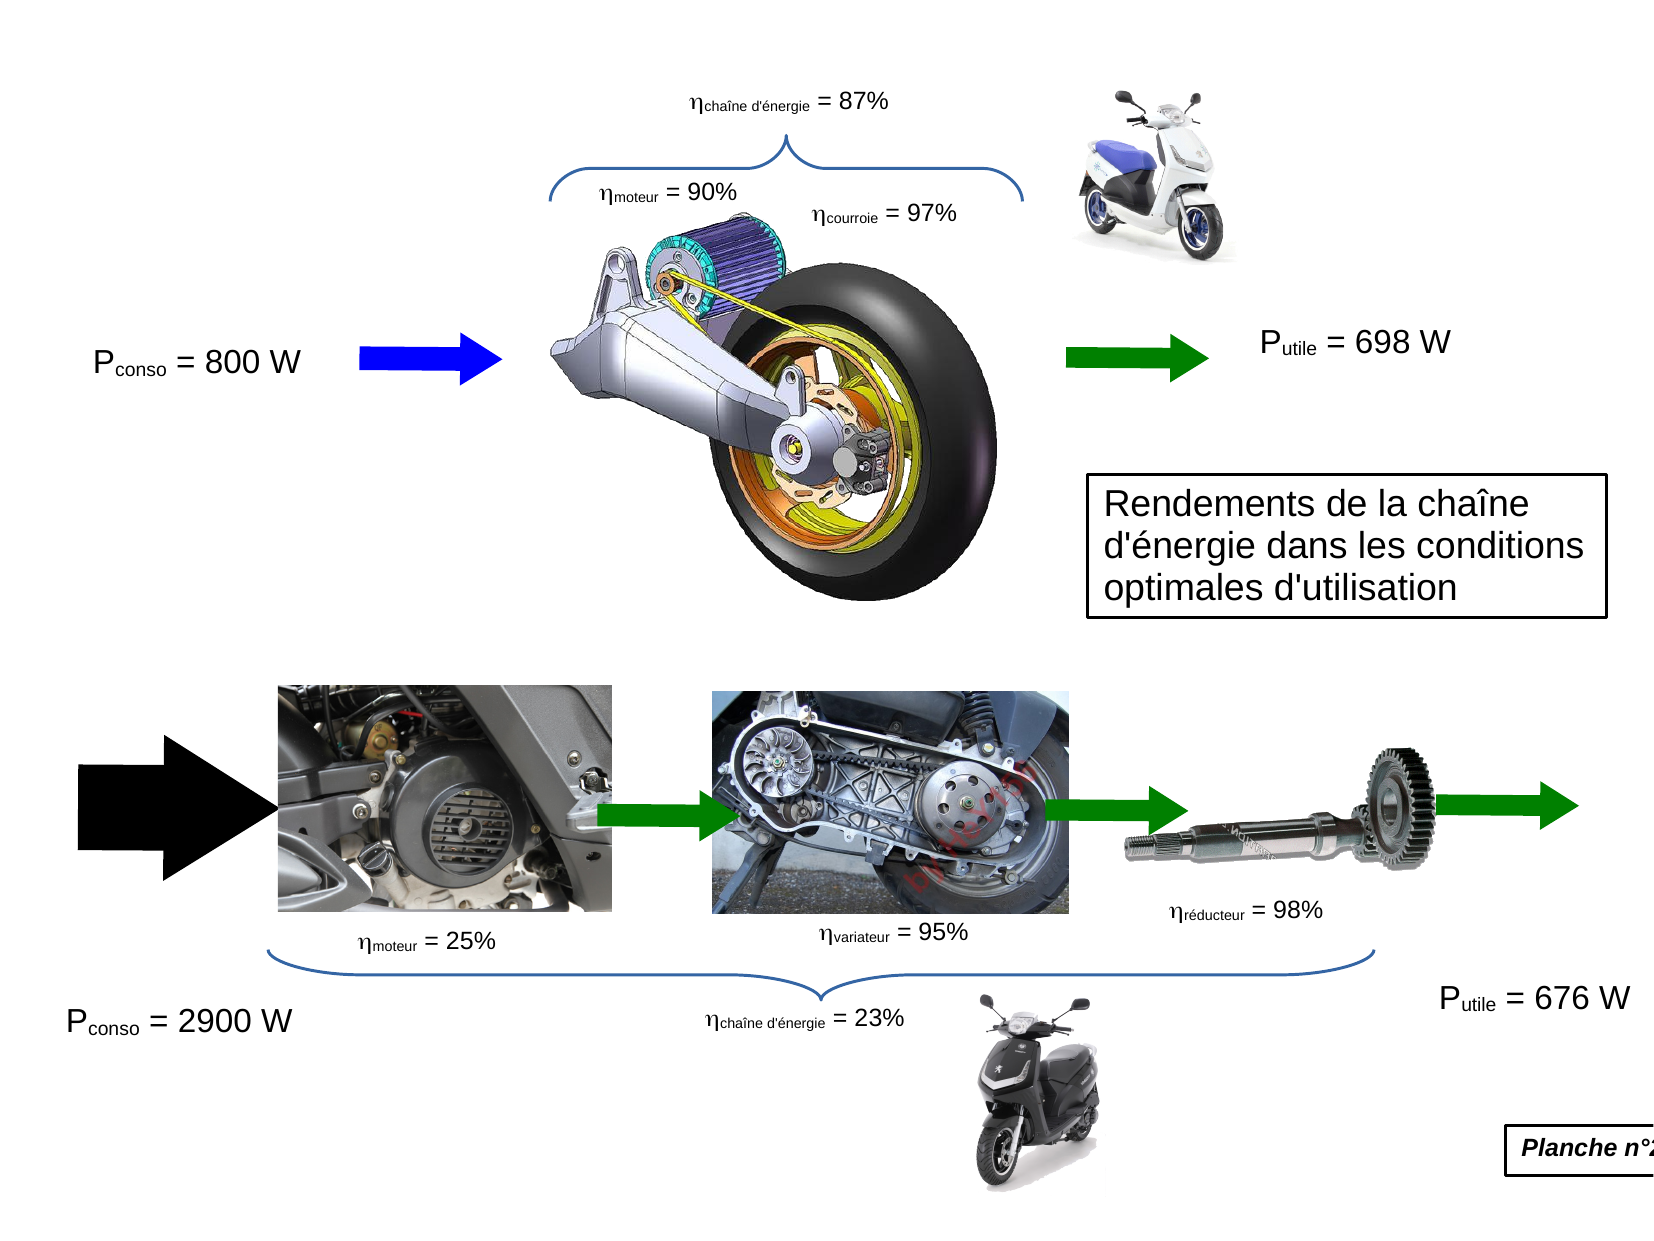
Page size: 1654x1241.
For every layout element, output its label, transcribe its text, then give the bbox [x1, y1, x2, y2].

picture [277, 685, 612, 912]
text_box Putile = 698 W [1244, 315, 1508, 384]
text_box courroie = 97% [796, 191, 1020, 197]
text_box variateur = 95% [804, 910, 1057, 984]
text_box Rendements de la chaîne d'énergie dans les conditions optimales d'utilisation [1087, 474, 1607, 618]
text_box réducteur = 98% [1154, 898, 1384, 942]
text_box variateur = 95% [855, 977, 1057, 984]
text_box Pconso = 800 W [78, 336, 328, 409]
picture [964, 984, 1106, 1197]
picture [1124, 745, 1441, 898]
text_box moteur = 90% [584, 169, 796, 197]
text_box chaîne d'énergie = 23% [690, 996, 930, 1061]
picture [712, 691, 1069, 914]
text_box Planche n°2 [1505, 1125, 1654, 1176]
text_box moteur = 25% [342, 918, 555, 973]
picture [1072, 87, 1239, 266]
picture [506, 197, 1058, 612]
text_box chaîne d'énergie = 87% [674, 79, 914, 143]
text_box Putile = 676 W [1424, 972, 1654, 1041]
text_box Pconso = 2900 W [51, 995, 344, 1068]
